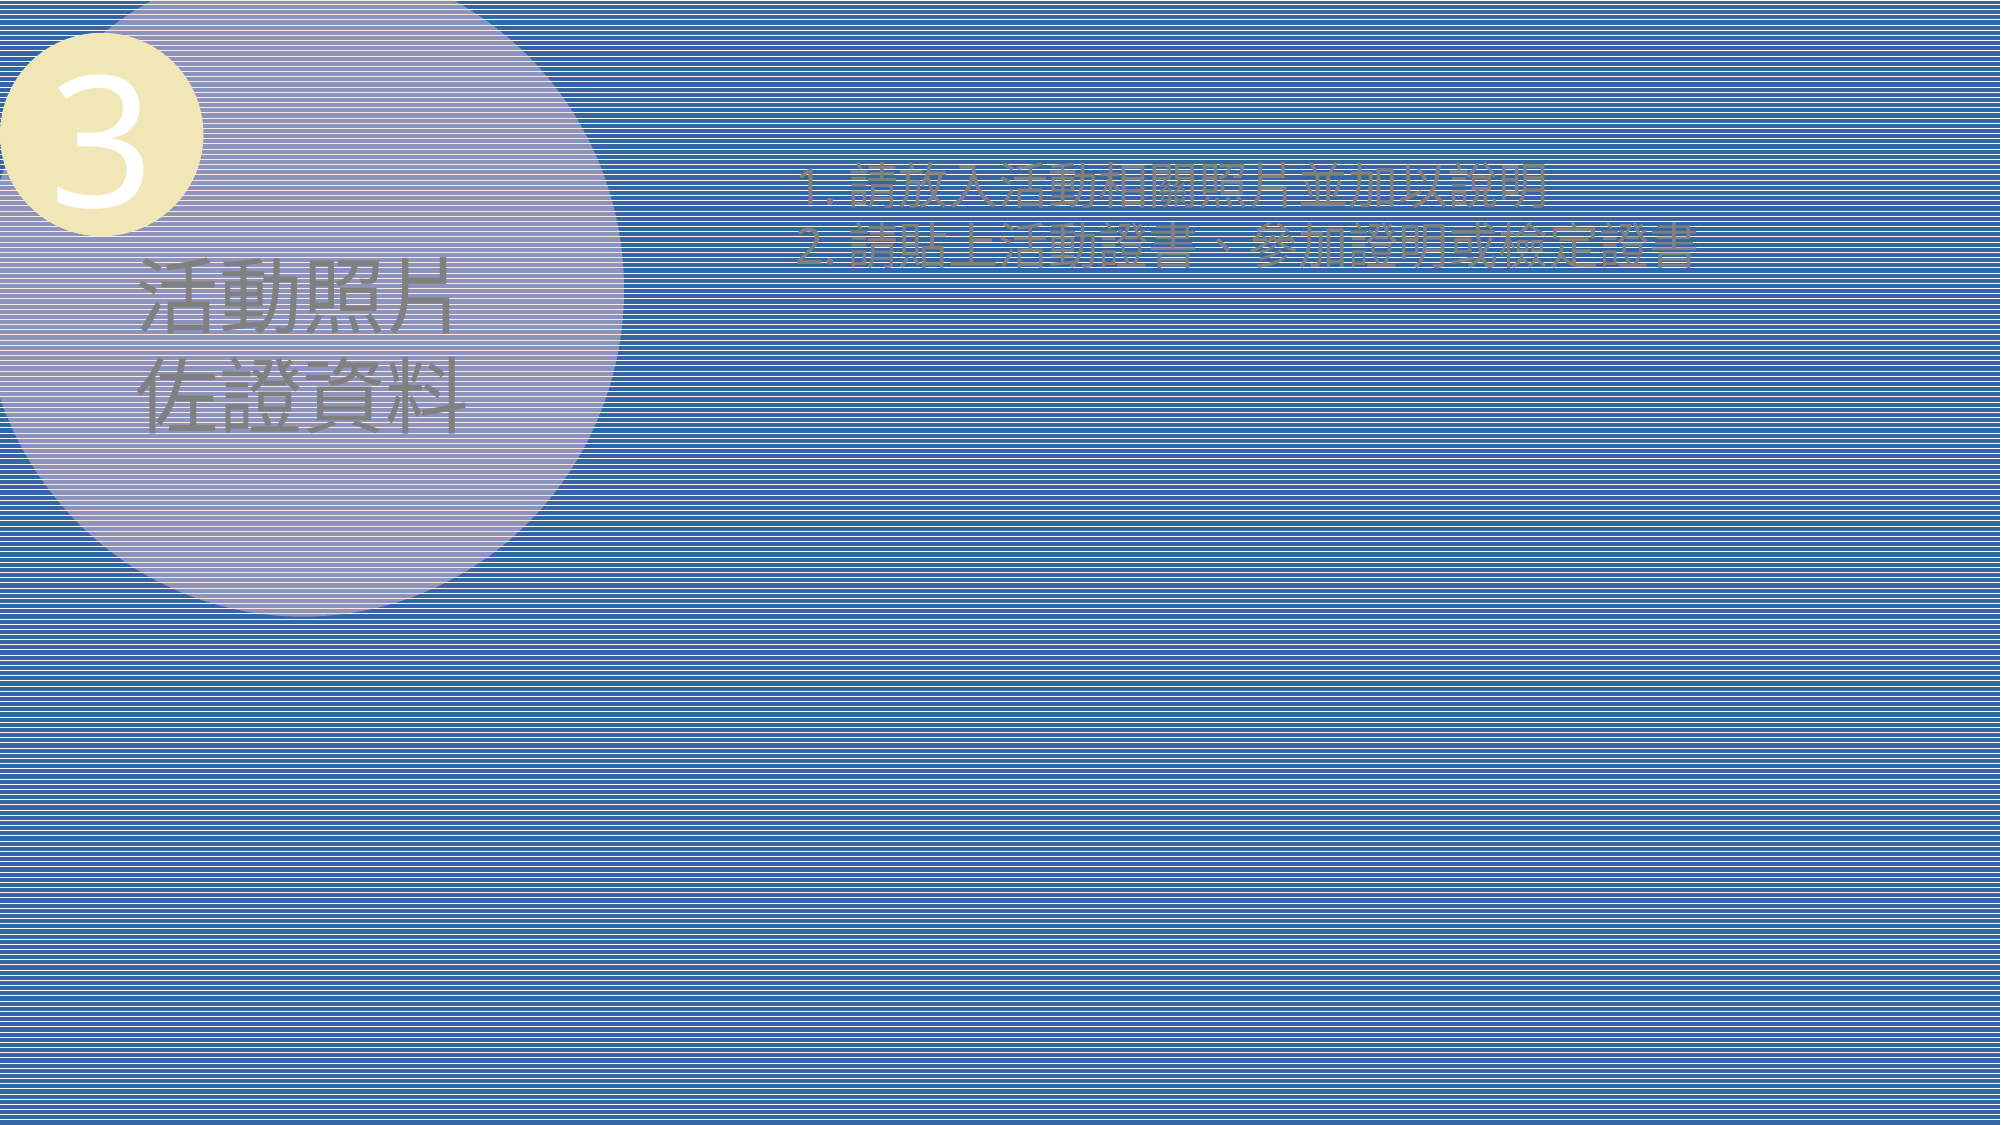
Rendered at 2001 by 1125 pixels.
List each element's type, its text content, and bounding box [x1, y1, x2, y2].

text_box [0, 0, 620, 617]
text_box 1.請放入活動相關照片並加以說明 2.請貼上活動證書、參加證明或檢定證書 [779, 146, 1839, 282]
text_box 活動照片 佐證資料 [121, 236, 659, 452]
text_box 3 [0, 32, 204, 237]
